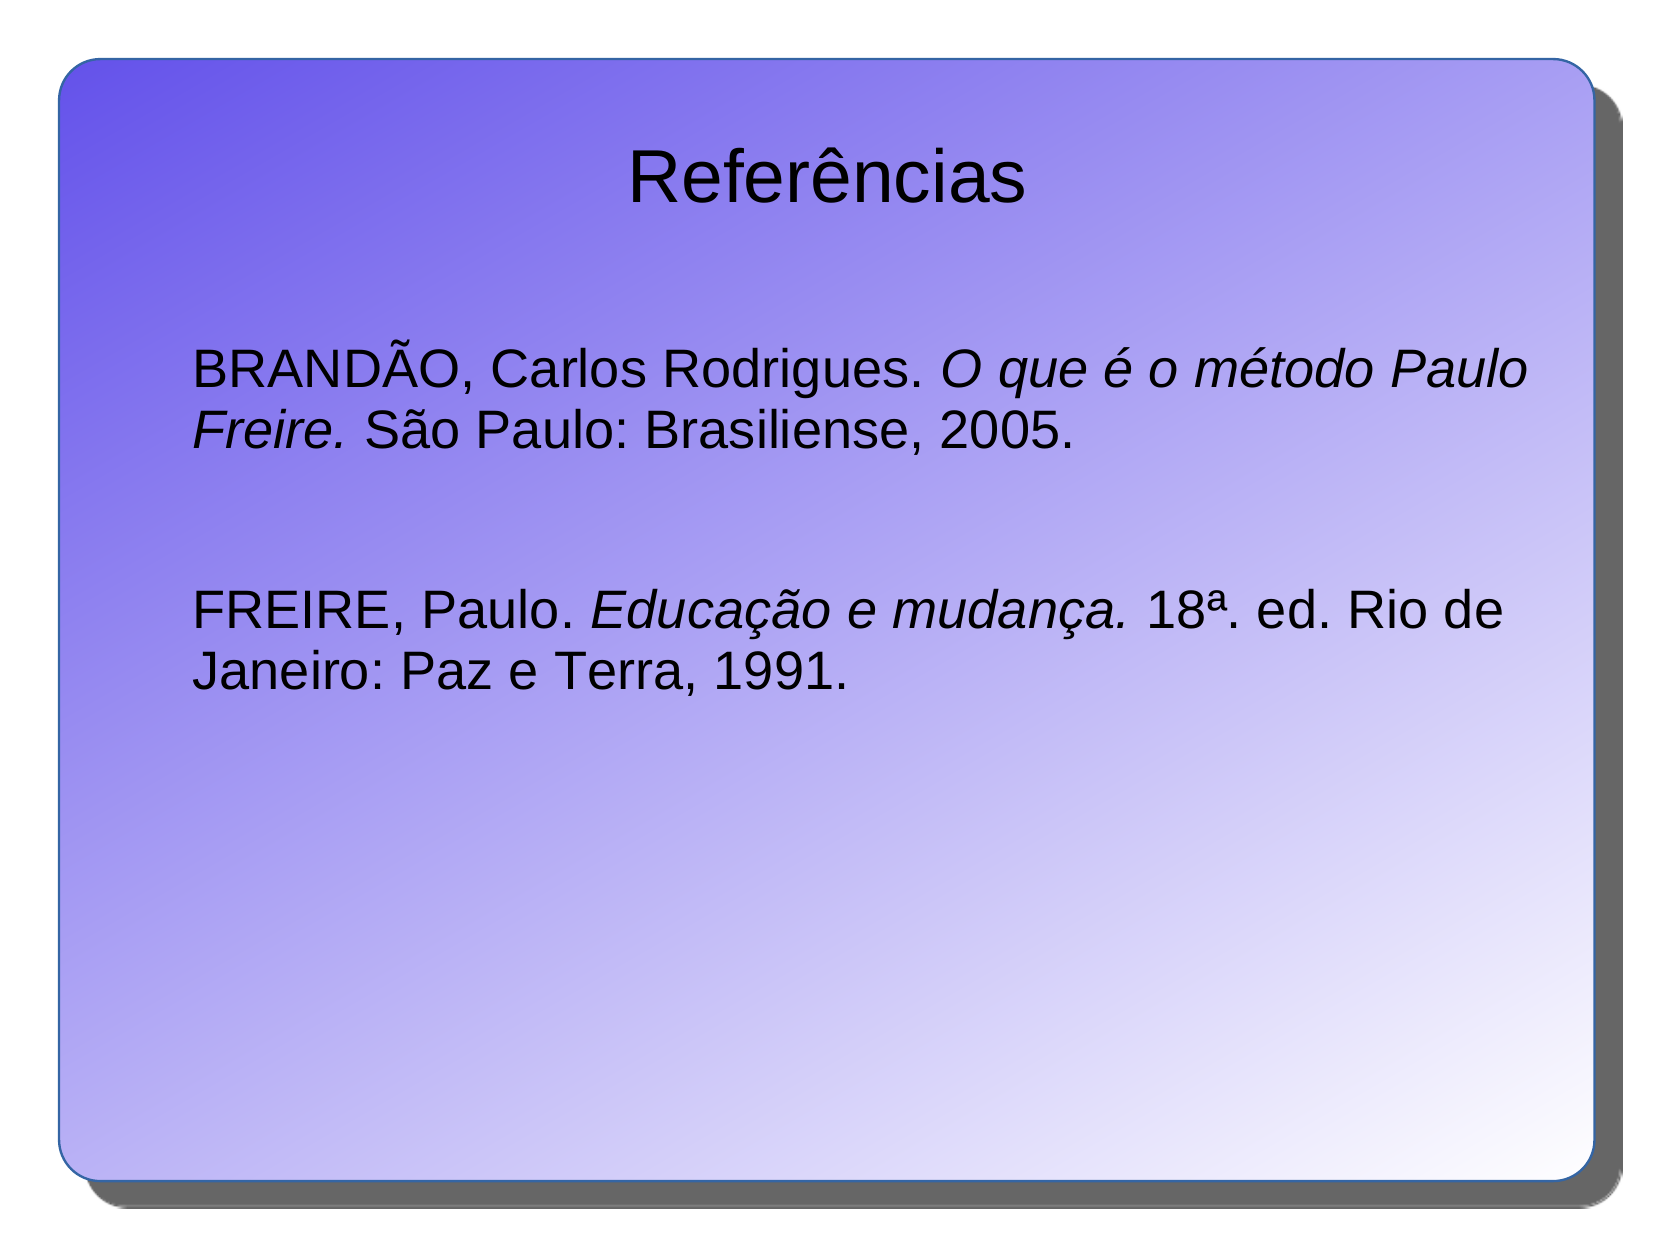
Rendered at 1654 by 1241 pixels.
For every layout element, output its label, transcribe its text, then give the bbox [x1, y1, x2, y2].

title Referências [121, 88, 1534, 266]
list BRANDÃO, Carlos Rodrigues. O que é o método Paulo Freire. São Paulo: Brasiliense, 2005. FREIRE, Paulo. Educação e mudança. 18ª. ed. Rio de Janeiro: Paz e Terra, 1991. [121, 338, 1534, 1127]
